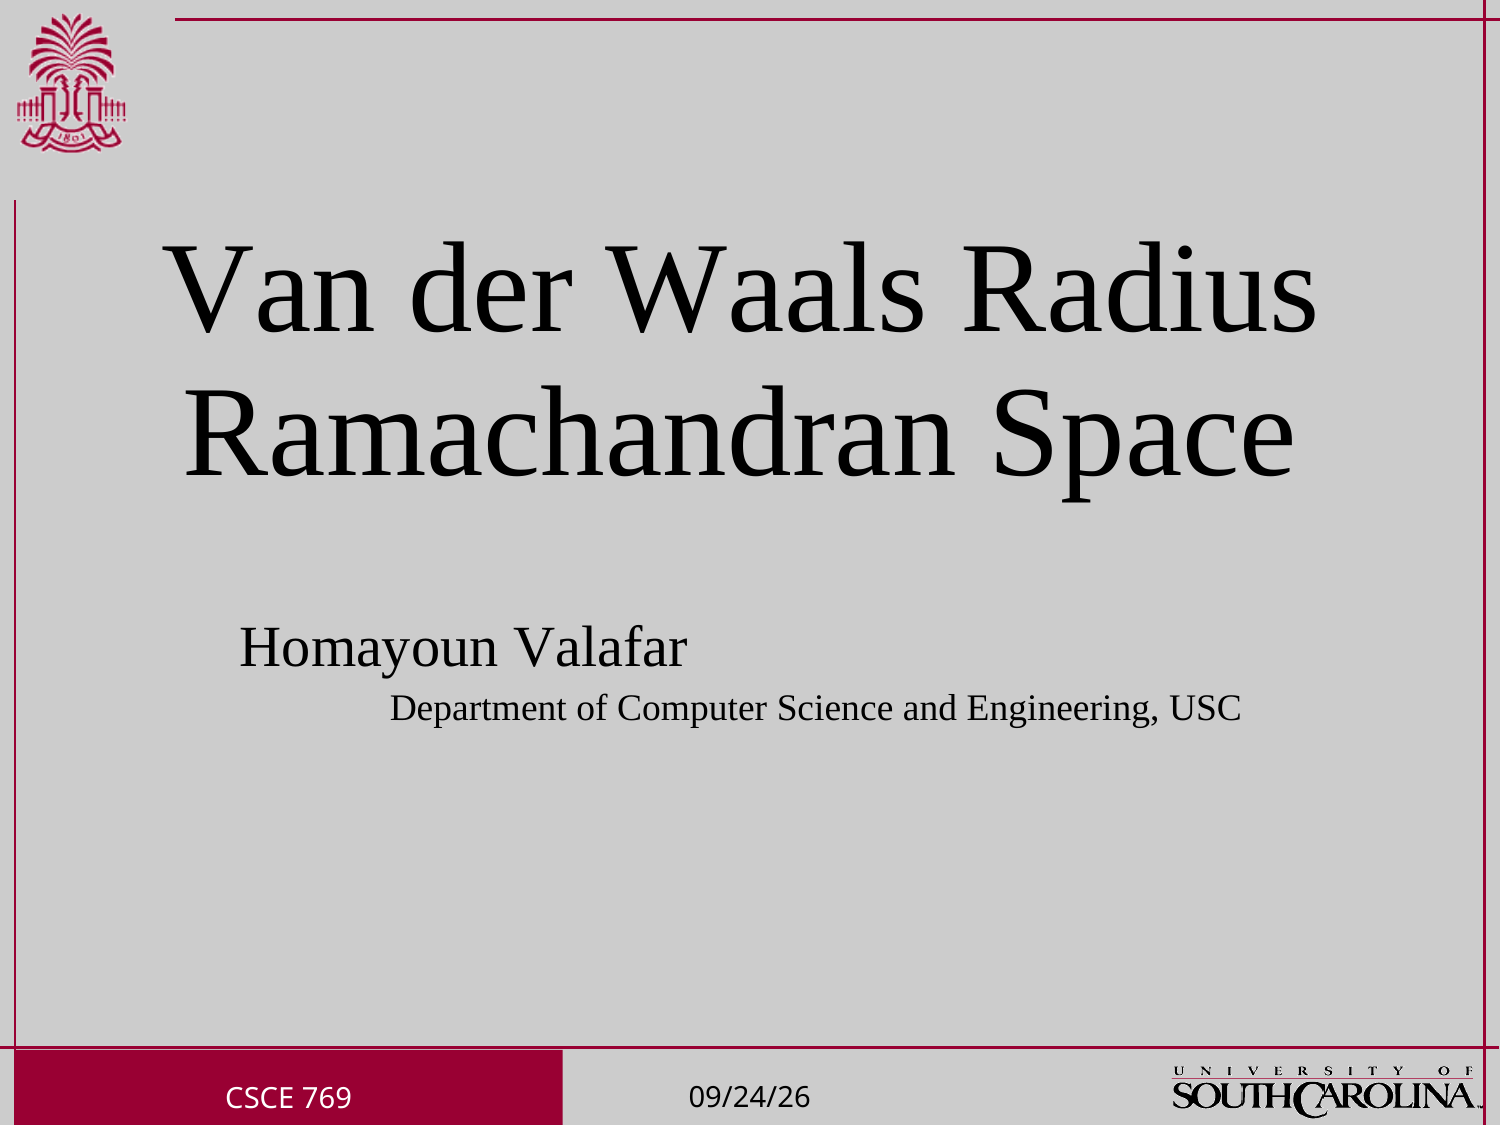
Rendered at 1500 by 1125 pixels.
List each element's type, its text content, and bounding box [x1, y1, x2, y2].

title Van der Waals Radius Ramachandran Space [143, 162, 1338, 558]
subtitle Homayoun Valafar Department of Computer Science and Engineering, USC [225, 612, 1276, 920]
picture [12, 12, 131, 155]
picture [1162, 1049, 1483, 1125]
